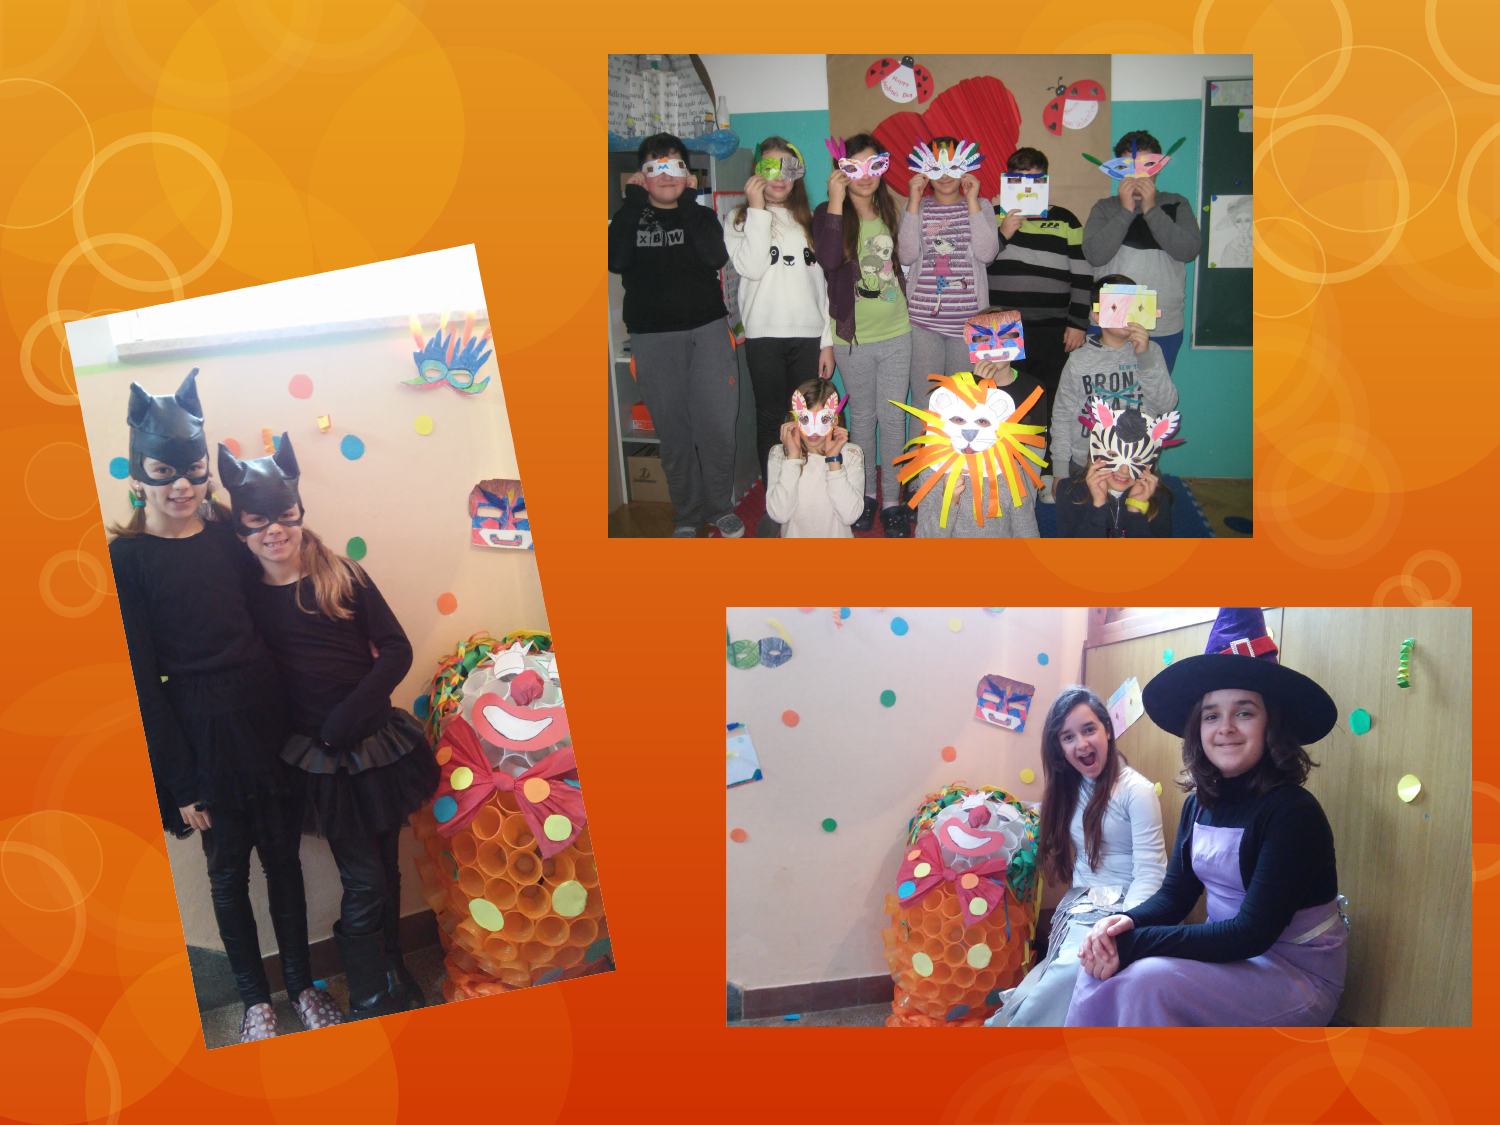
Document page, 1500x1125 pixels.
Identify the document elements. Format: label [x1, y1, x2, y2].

picture [726, 607, 1472, 1027]
picture [64, 243, 616, 1050]
picture [608, 54, 1253, 538]
